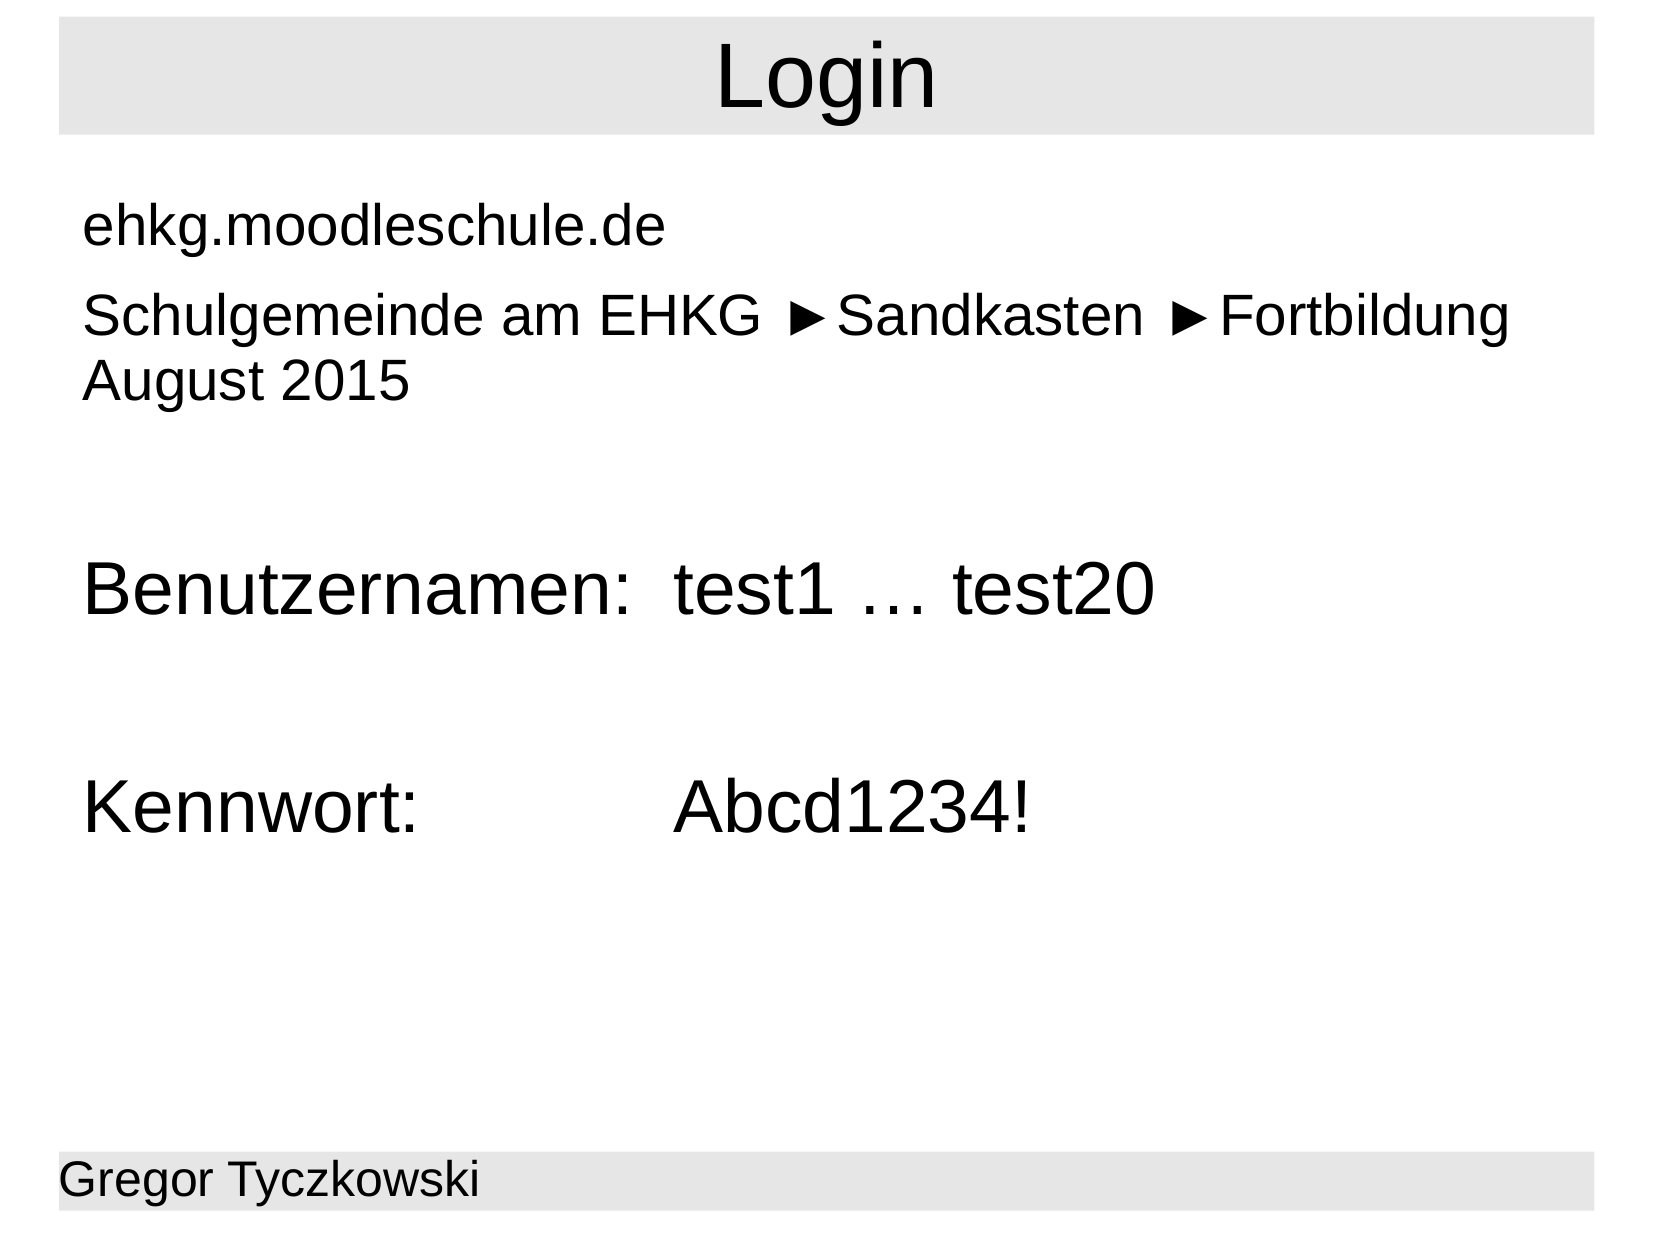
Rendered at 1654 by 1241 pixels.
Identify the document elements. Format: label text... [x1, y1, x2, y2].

list Gregor Tyczkowski [59, 1151, 1595, 1211]
title Login [59, 16, 1595, 135]
text_box ehkg.moodleschule.de Schulgemeinde am EHKG ►Sandkasten ►Fortbildung August 2015 Benutzernamen: test1 … test20 Kennwort: Abcd1234! [68, 185, 1586, 1001]
